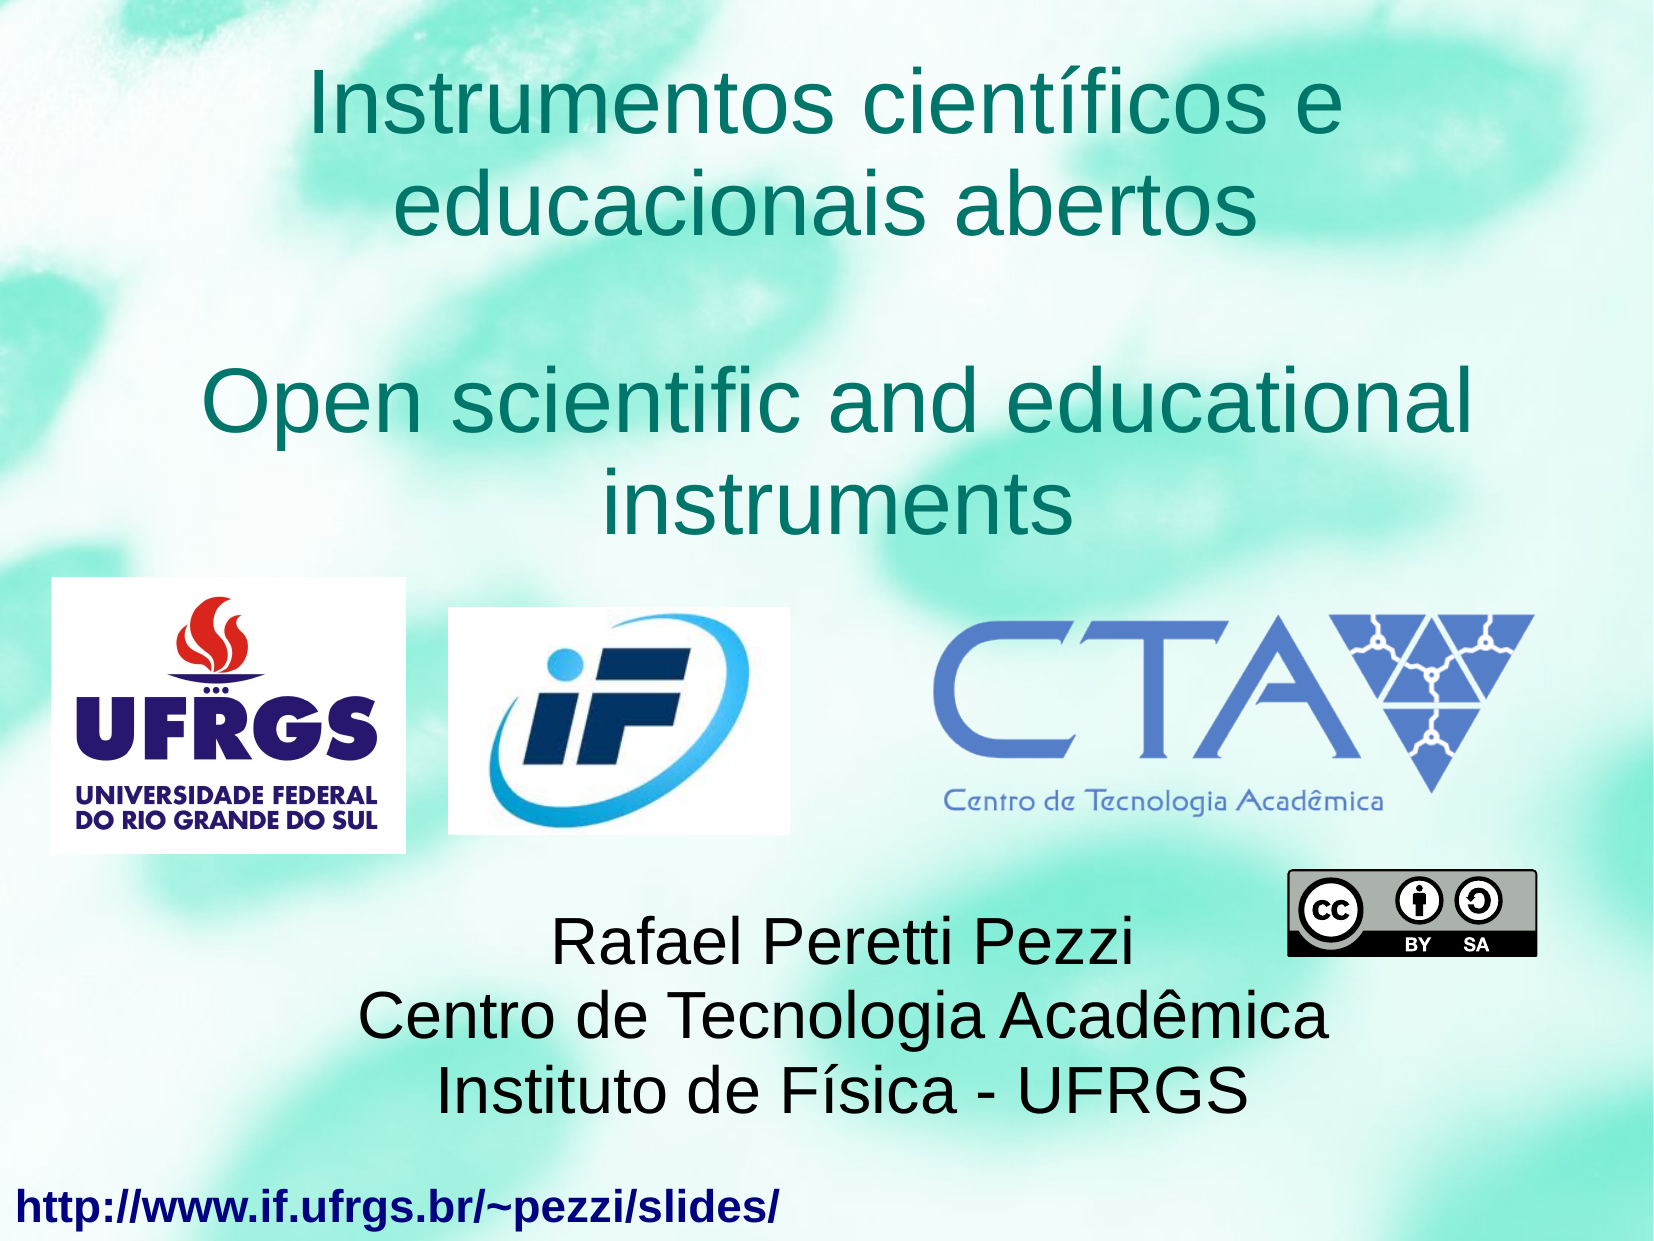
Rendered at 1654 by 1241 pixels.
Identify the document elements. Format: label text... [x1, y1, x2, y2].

title Instrumentos científicos e educacionais abertos [82, 49, 1571, 257]
subtitle Rafael Peretti Pezzi Centro de Tecnologia Acadêmica Instituto de Física - UFRGS [115, 826, 1571, 1205]
title Open scientific and educational instruments [94, 348, 1583, 556]
picture [1287, 869, 1538, 957]
picture [0, 0, 1654, 1241]
text_box http://www.if.ufrgs.br/~pezzi/slides/ [0, 1174, 958, 1241]
